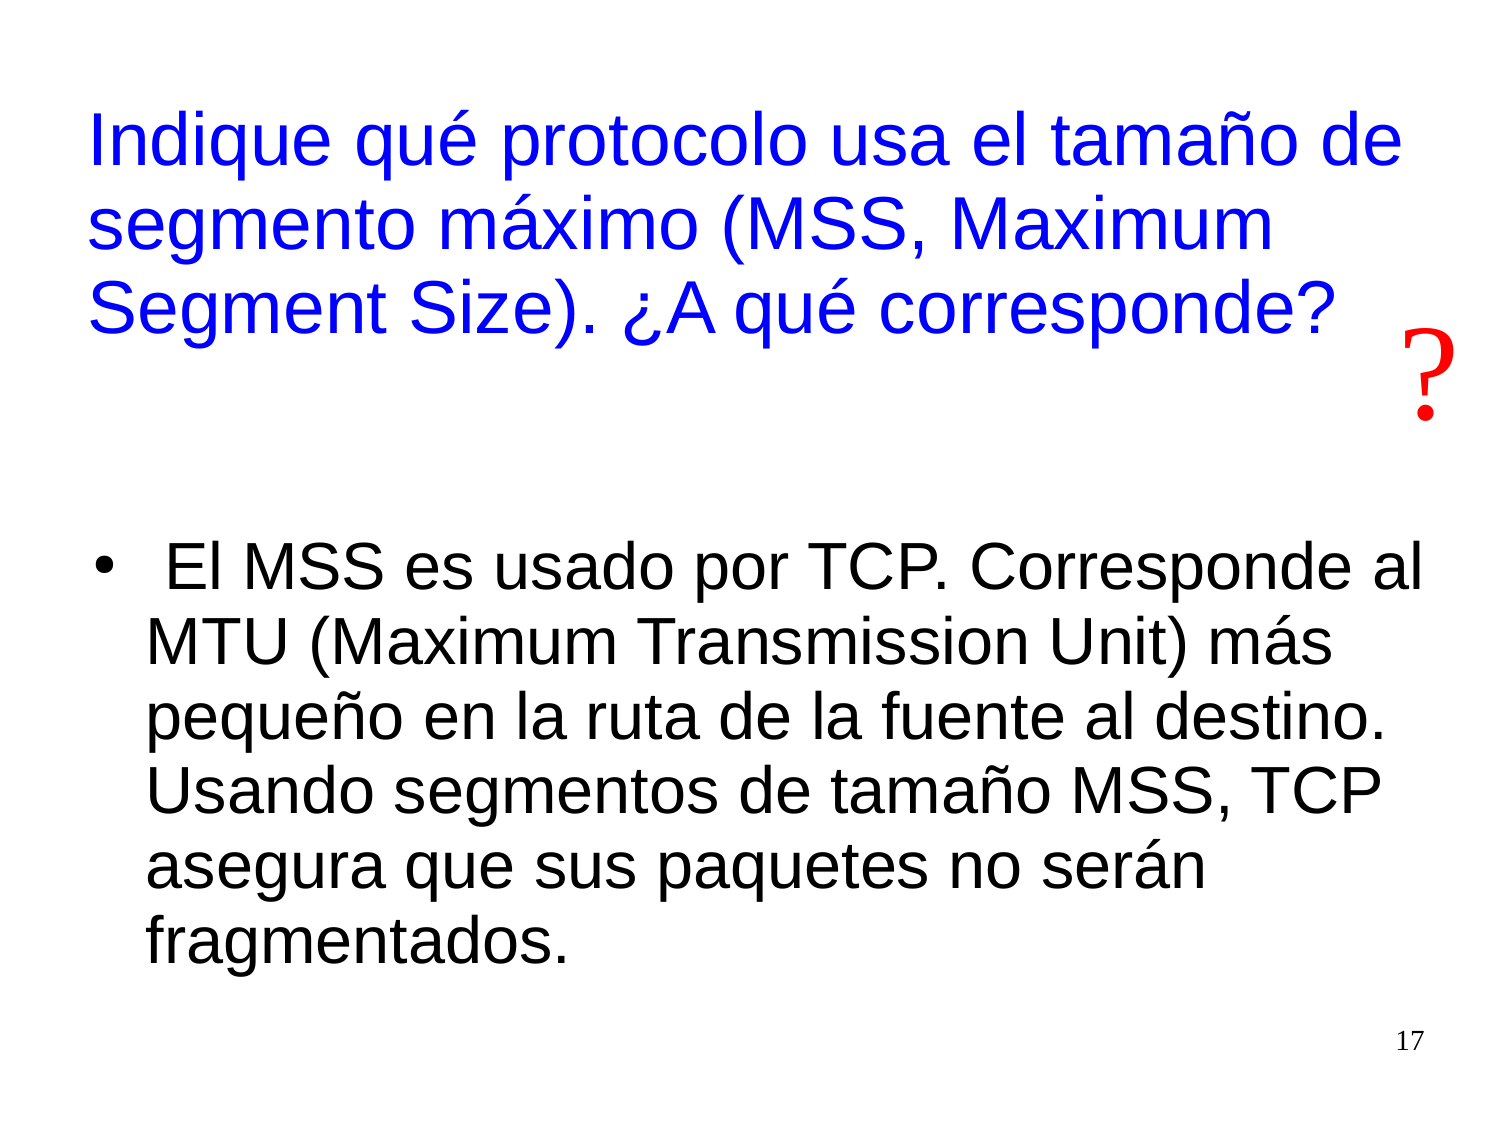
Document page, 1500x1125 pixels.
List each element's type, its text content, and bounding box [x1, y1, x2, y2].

title Indique qué protocolo usa el tamaño de segmento máximo (MSS, Maximum Segment Size). ¿A qué corresponde? [87, 97, 1463, 350]
list El MSS es usado por TCP. Corresponde al MTU (Maximum Transmission Unit) más pequeño en la ruta de la fuente al destino. Usando segmentos de tamaño MSS, TCP asegura que sus paquetes no serán fragmentados. [75, 529, 1463, 1013]
